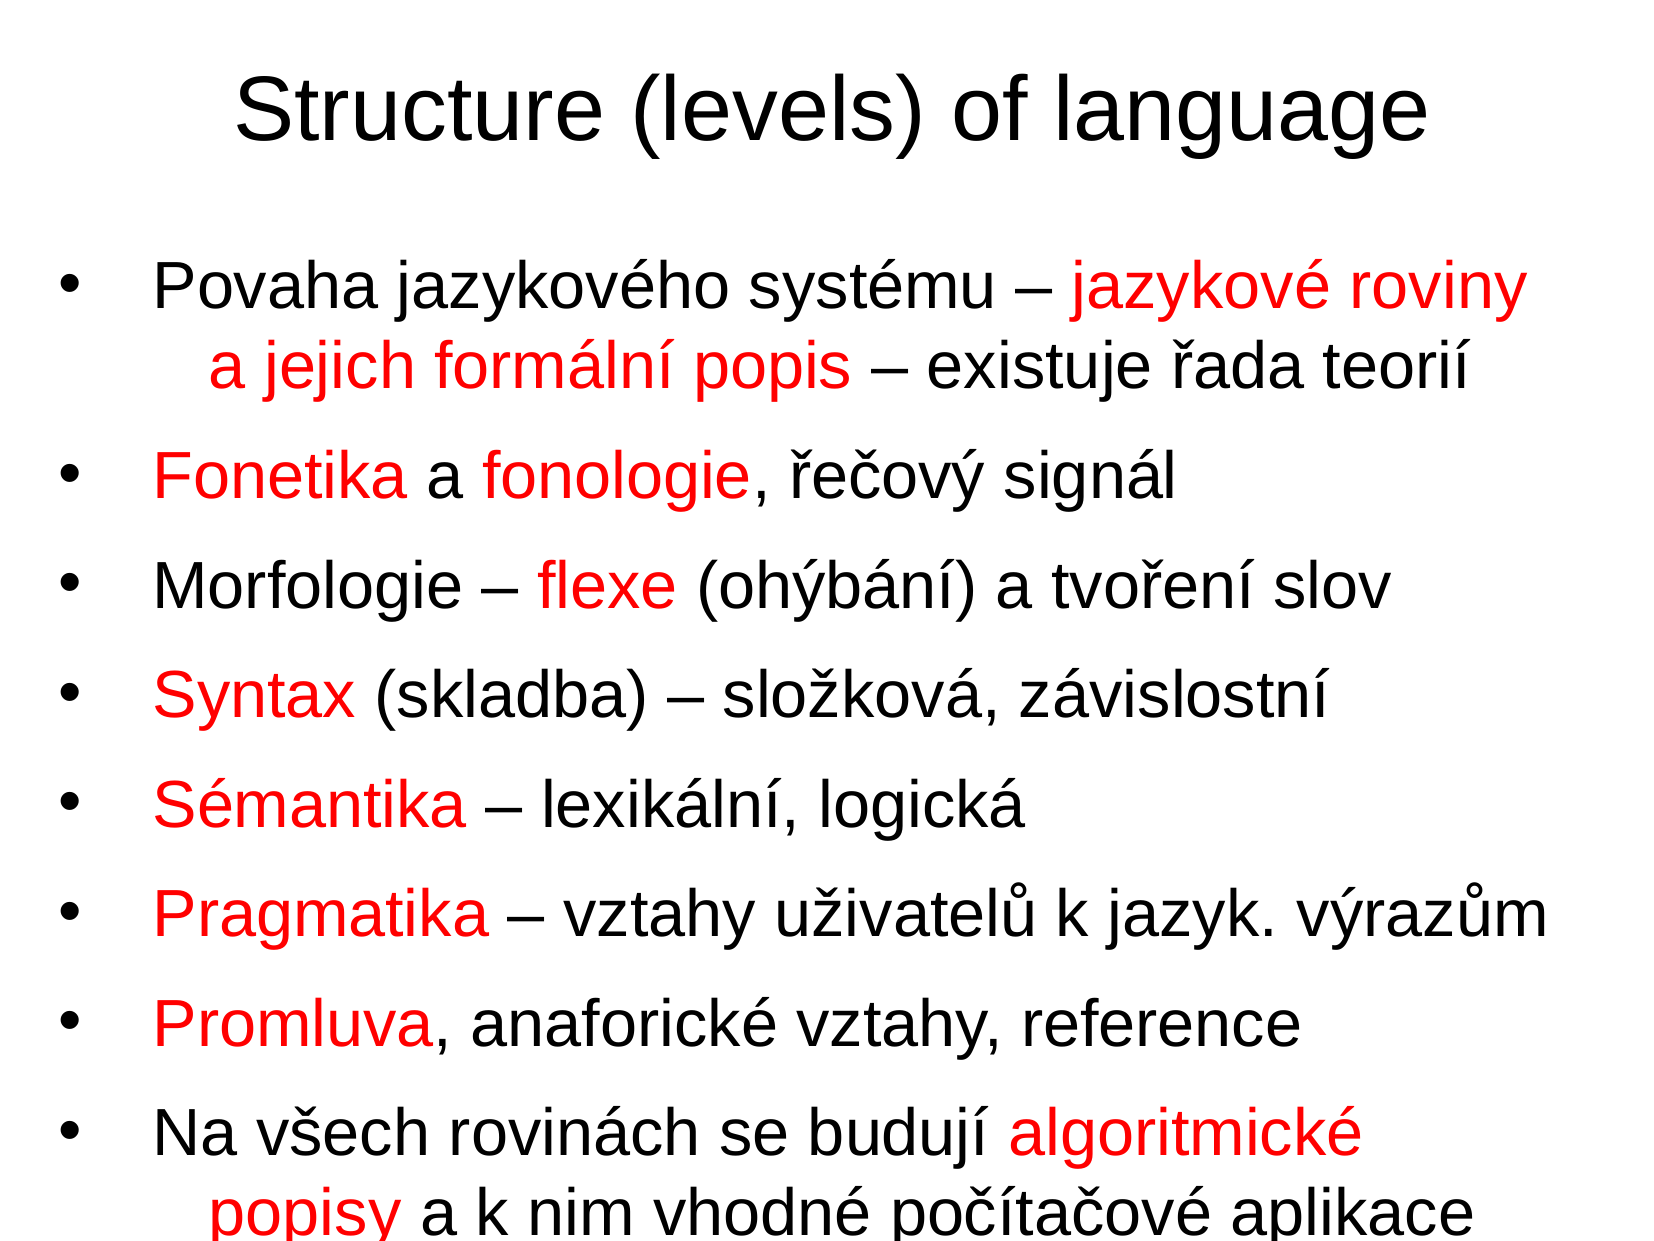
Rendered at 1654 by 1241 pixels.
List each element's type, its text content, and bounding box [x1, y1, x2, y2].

title Structure (levels) of language [88, 0, 1577, 208]
list Povaha jazykového systému – jazykové roviny a jejich formální popis – existuje řada teorií Fonetika a fonologie, řečový signál Morfologie – flexe (ohýbání) a tvoření slov Syntax (skladba) – složková, závislostní Sémantika – lexikální, logická Pragmatika – vztahy uživatelů k jazyk. výrazům Promluva, anaforické vztahy, reference Na všech rovinách se budují algoritmické popisy a k nim vhodné počítačové aplikace [59, 242, 1571, 1241]
